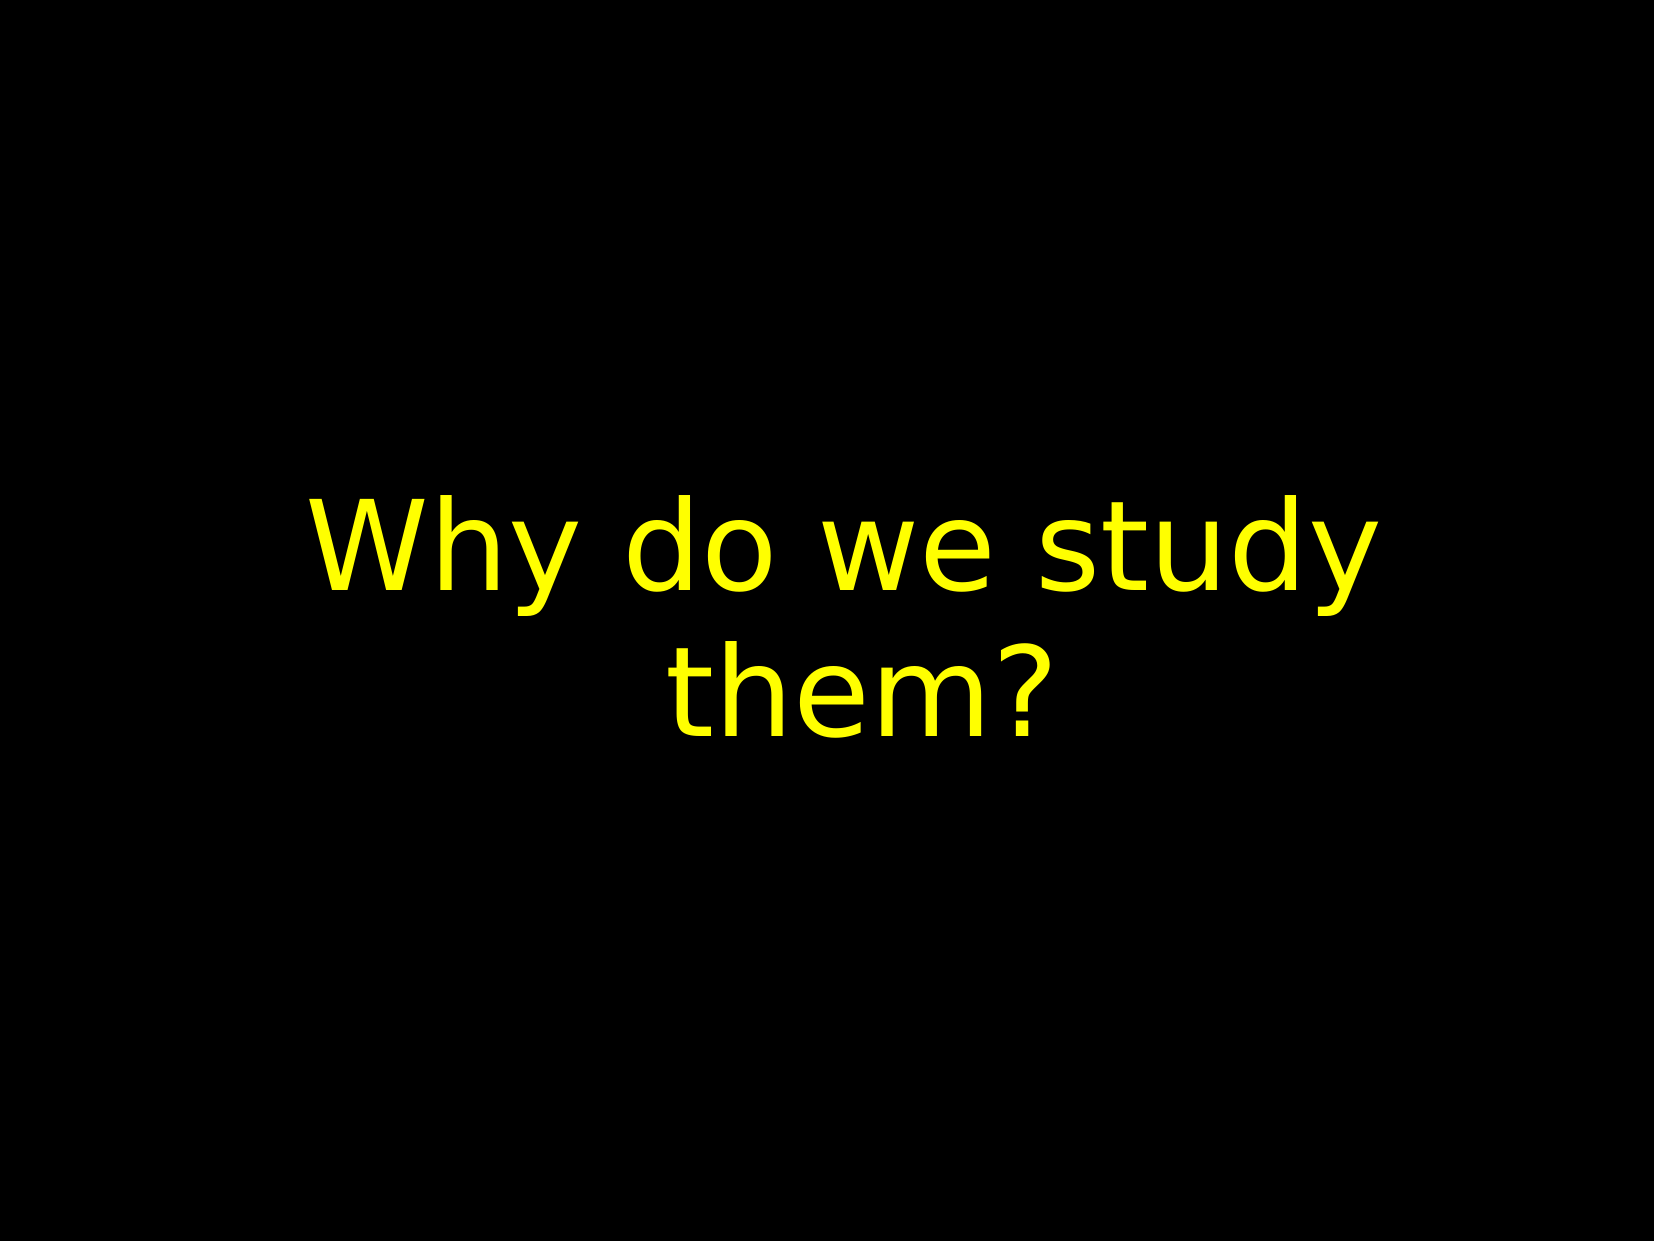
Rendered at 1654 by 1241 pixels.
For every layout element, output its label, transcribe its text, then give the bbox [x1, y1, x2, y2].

subtitle Why do we study them? [82, 210, 1571, 1030]
